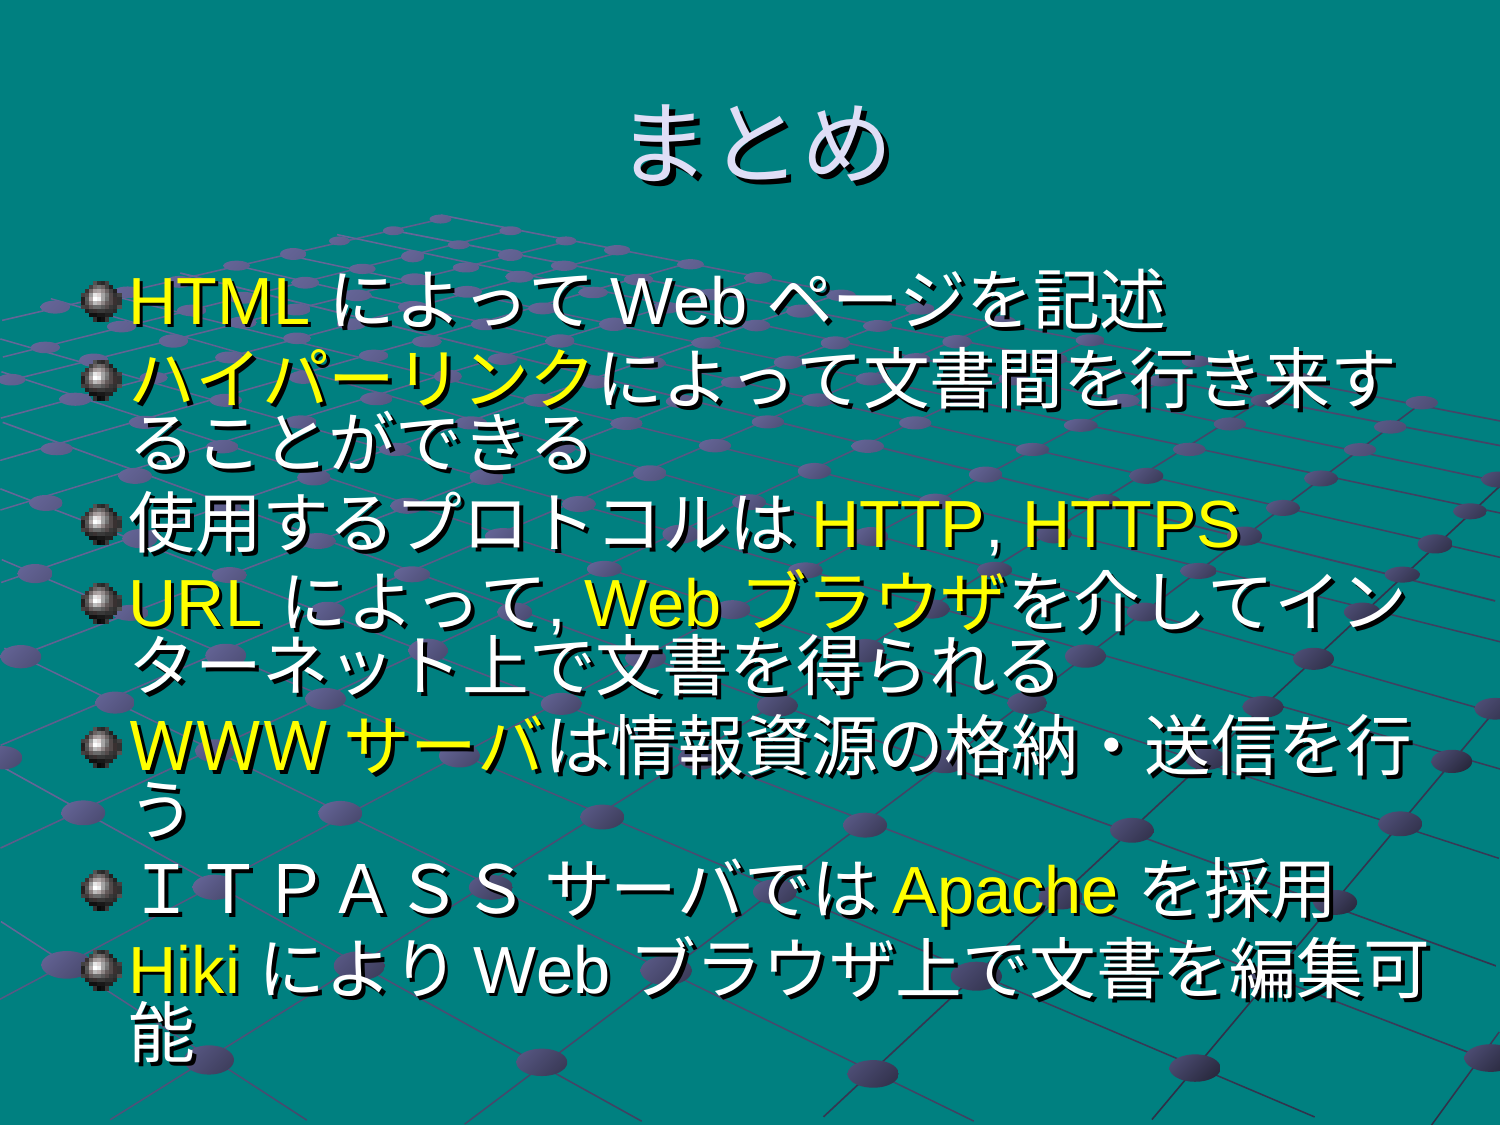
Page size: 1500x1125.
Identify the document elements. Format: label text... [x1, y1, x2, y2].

picture [73, 950, 122, 991]
text_box HTML によって Web ページを記述 ハイパーリンクによって文書間を行き来することができる 使用するプロトコルは HTTP, HTTPS URL によって, Web ブラウザを介してインターネット上で文書を得られる ＷＷＷ サーバは情報資源の格納・送信を行う ＩＴＰＡＳＳ サーバでは Apache を採用 Hiki により Web ブラウザ上で文書を編集可能 [59, 265, 1477, 950]
title まとめ [80, 46, 1431, 235]
